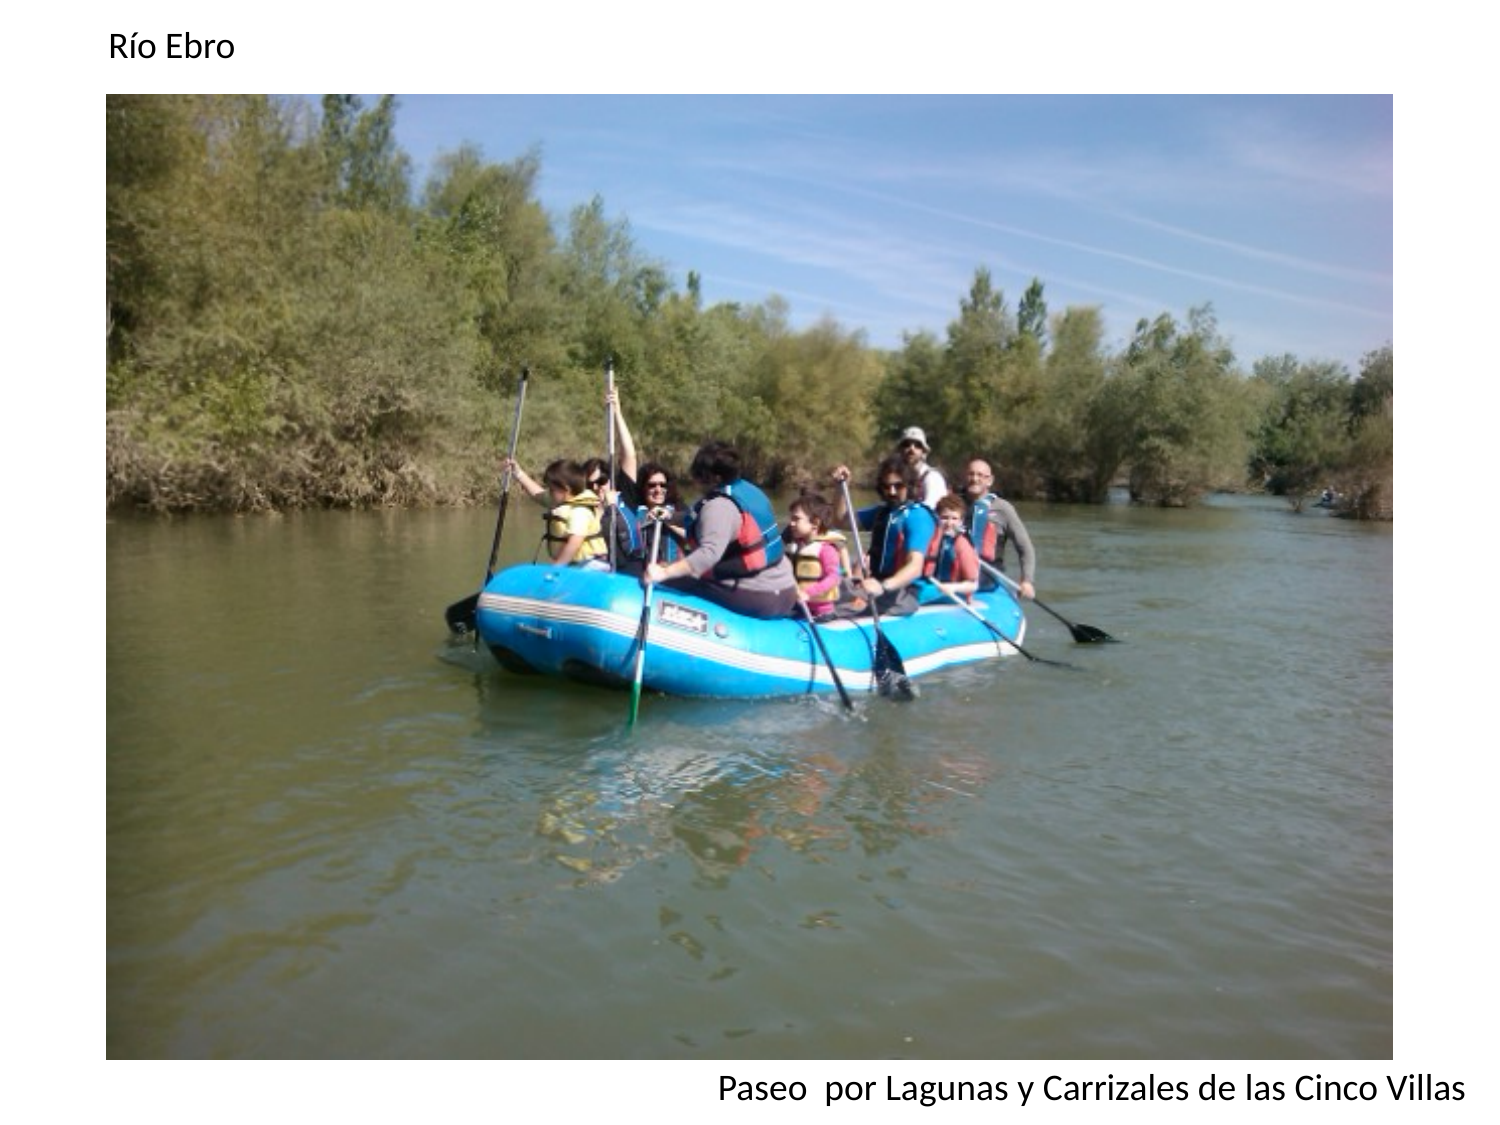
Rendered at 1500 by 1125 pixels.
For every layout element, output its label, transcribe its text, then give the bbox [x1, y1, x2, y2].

text_box Paseo por Lagunas y Carrizales de las Cinco Villas [703, 1064, 1500, 1118]
picture [105, 93, 1394, 1060]
text_box Río Ebro [93, 23, 258, 77]
